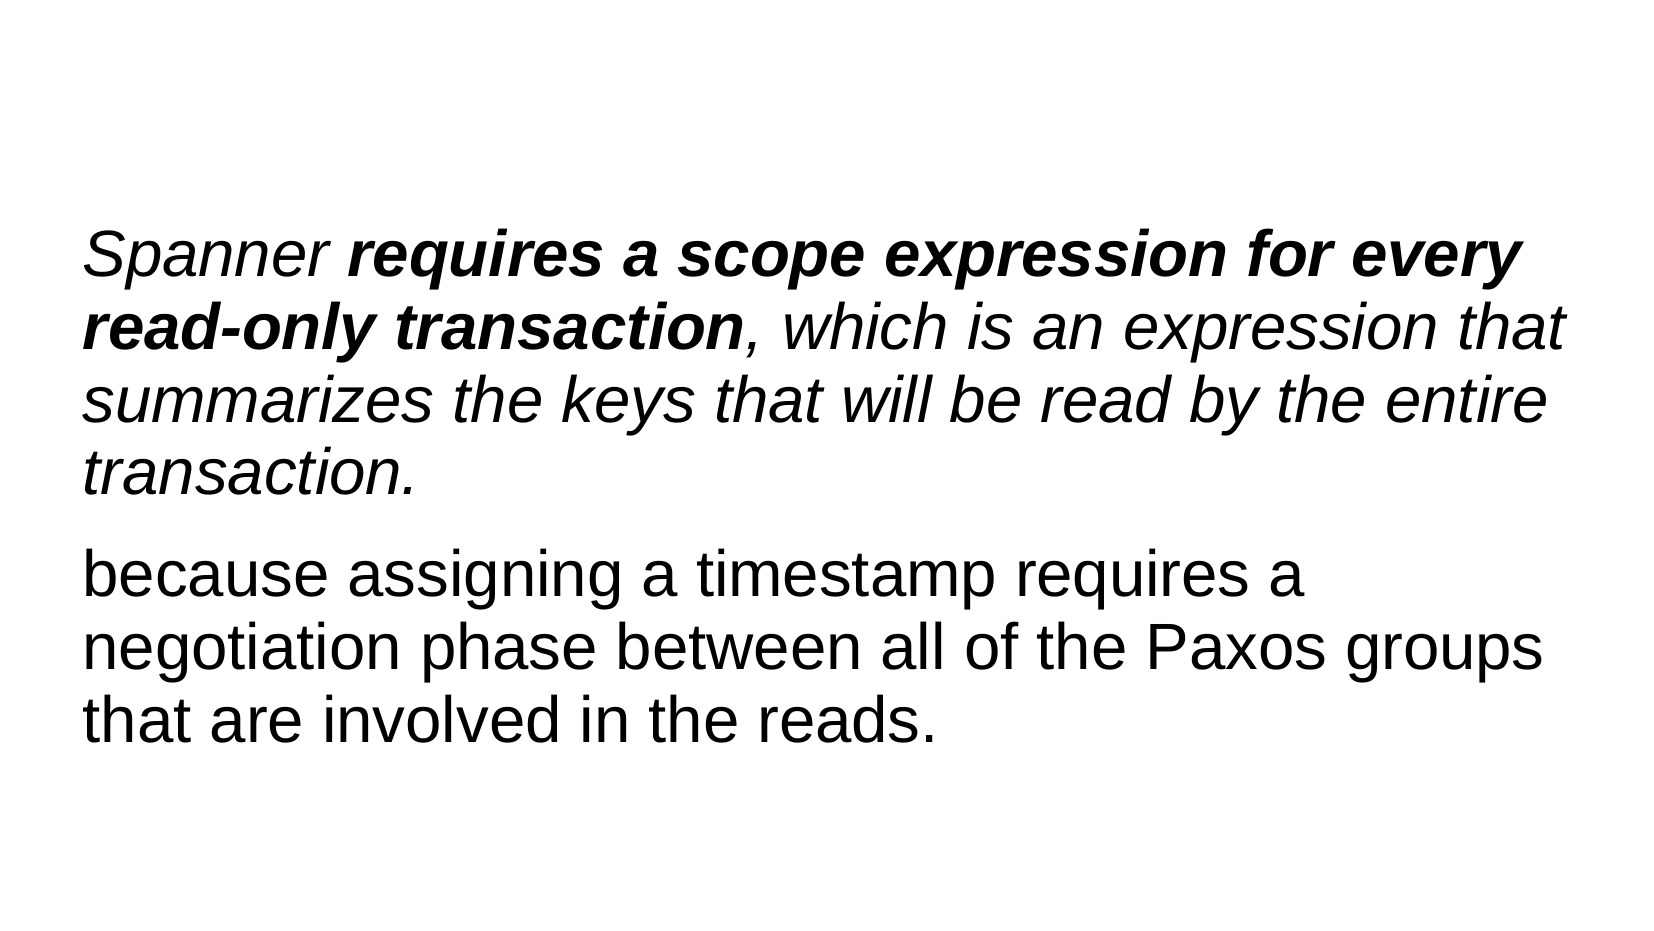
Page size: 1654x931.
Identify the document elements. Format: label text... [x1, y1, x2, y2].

list Spanner requires a scope expression for every read-only transaction, which is an expression that summarizes the keys that will be read by the entire transaction. because assigning a timestamp requires a negotiation phase between all of the Paxos groups that are involved in the reads. [82, 217, 1571, 758]
